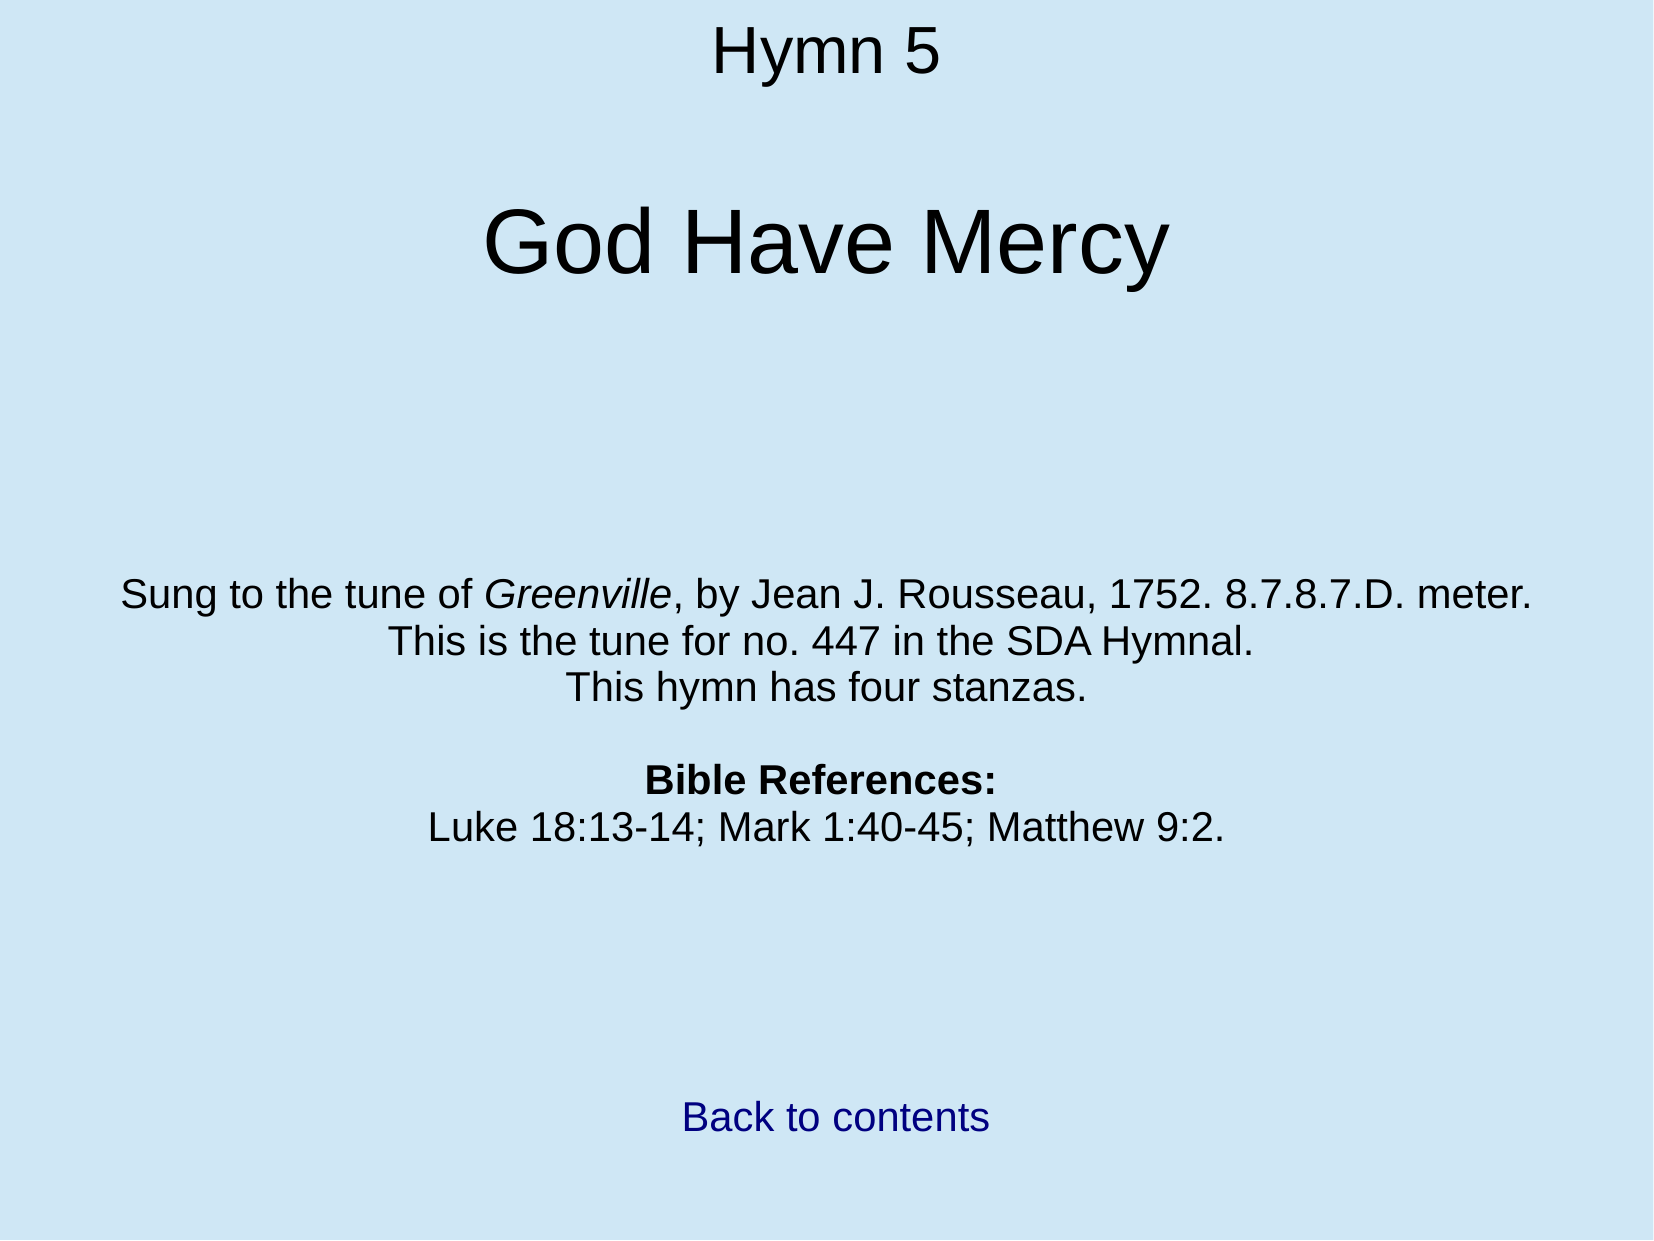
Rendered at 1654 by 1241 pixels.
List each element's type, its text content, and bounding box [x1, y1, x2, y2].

text_box Back to contents [82, 1070, 1571, 1146]
title Hymn 5 God Have Mercy [82, 12, 1571, 290]
subtitle Sung to the tune of Greenville, by Jean J. Rousseau, 1752. 8.7.8.7.D. meter. This is the tune for no. 447 in the SDA Hymnal. This hymn has four stanzas. Bible References: Luke 18:13-14; Mark 1:40-45; Matthew 9:2. [82, 290, 1571, 1010]
